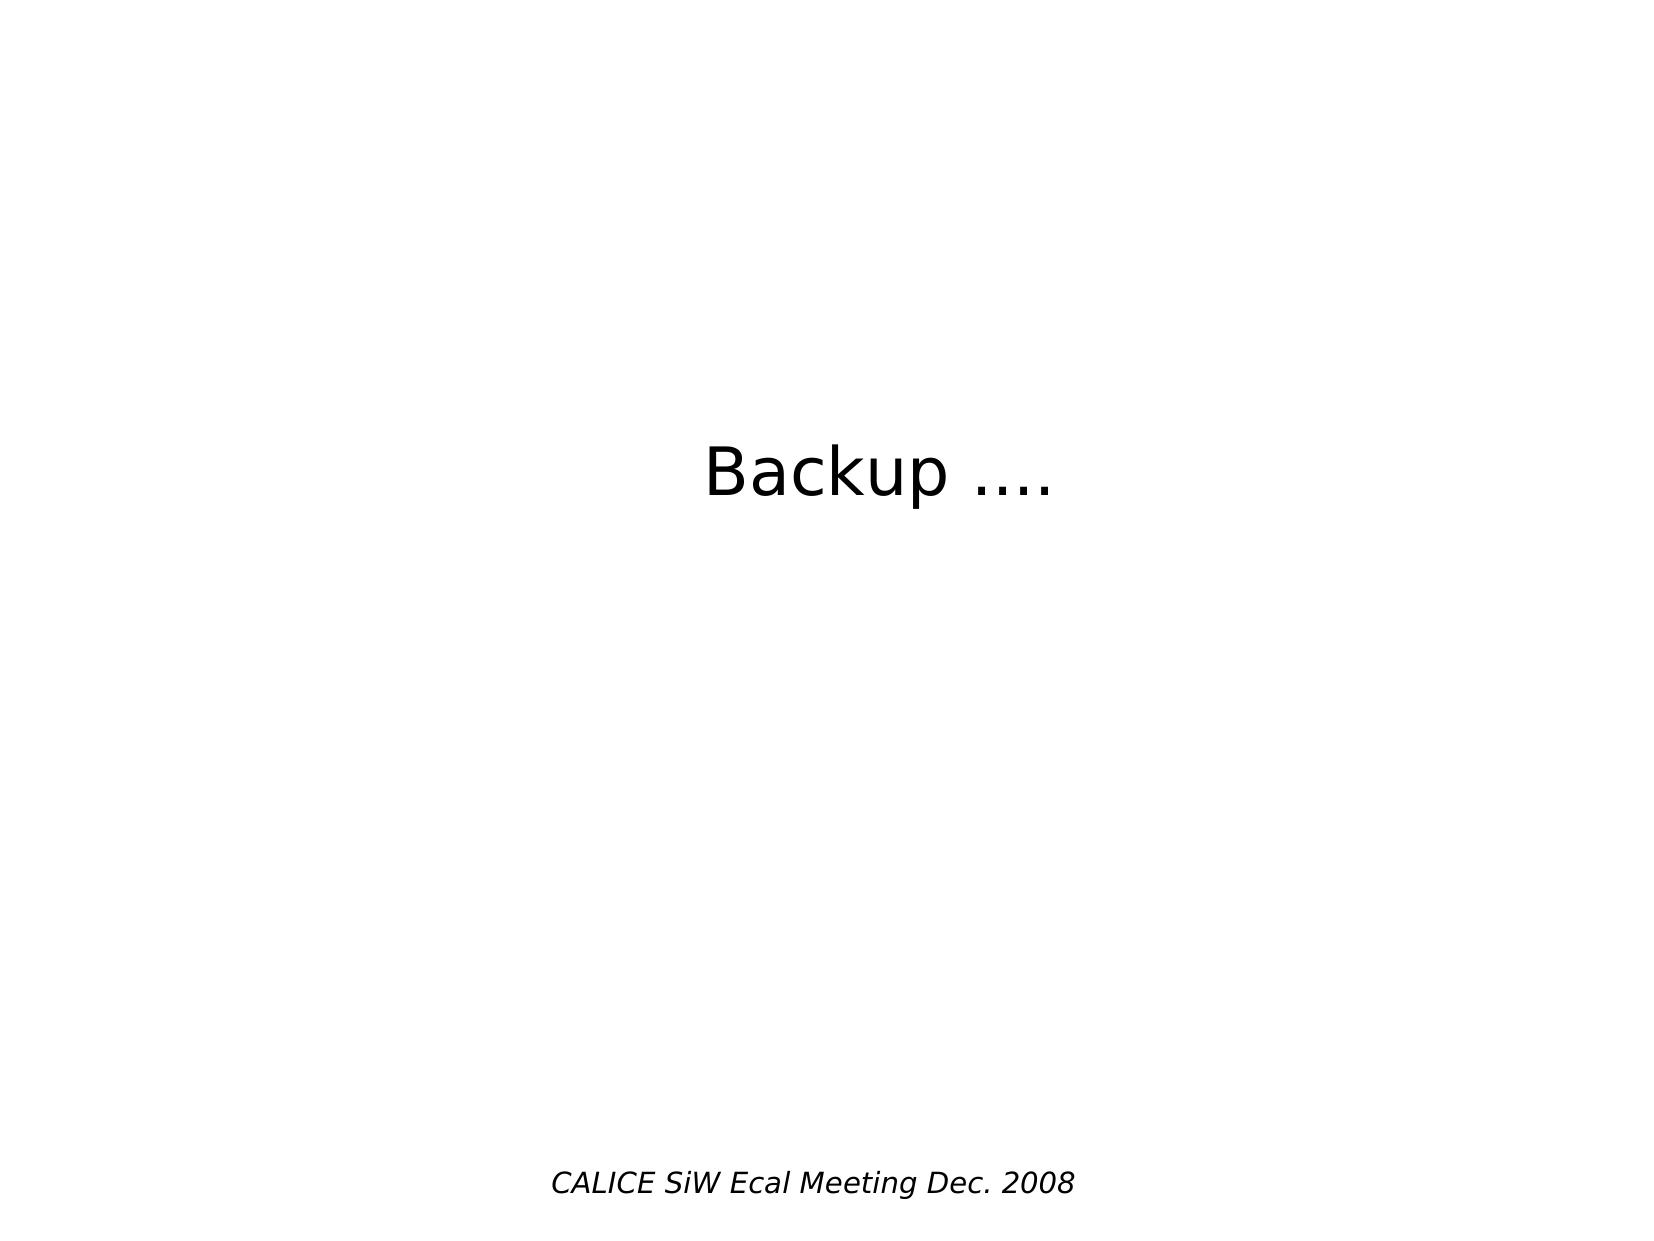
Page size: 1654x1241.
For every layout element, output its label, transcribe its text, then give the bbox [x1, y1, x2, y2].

text_box Backup .... [688, 426, 1072, 519]
